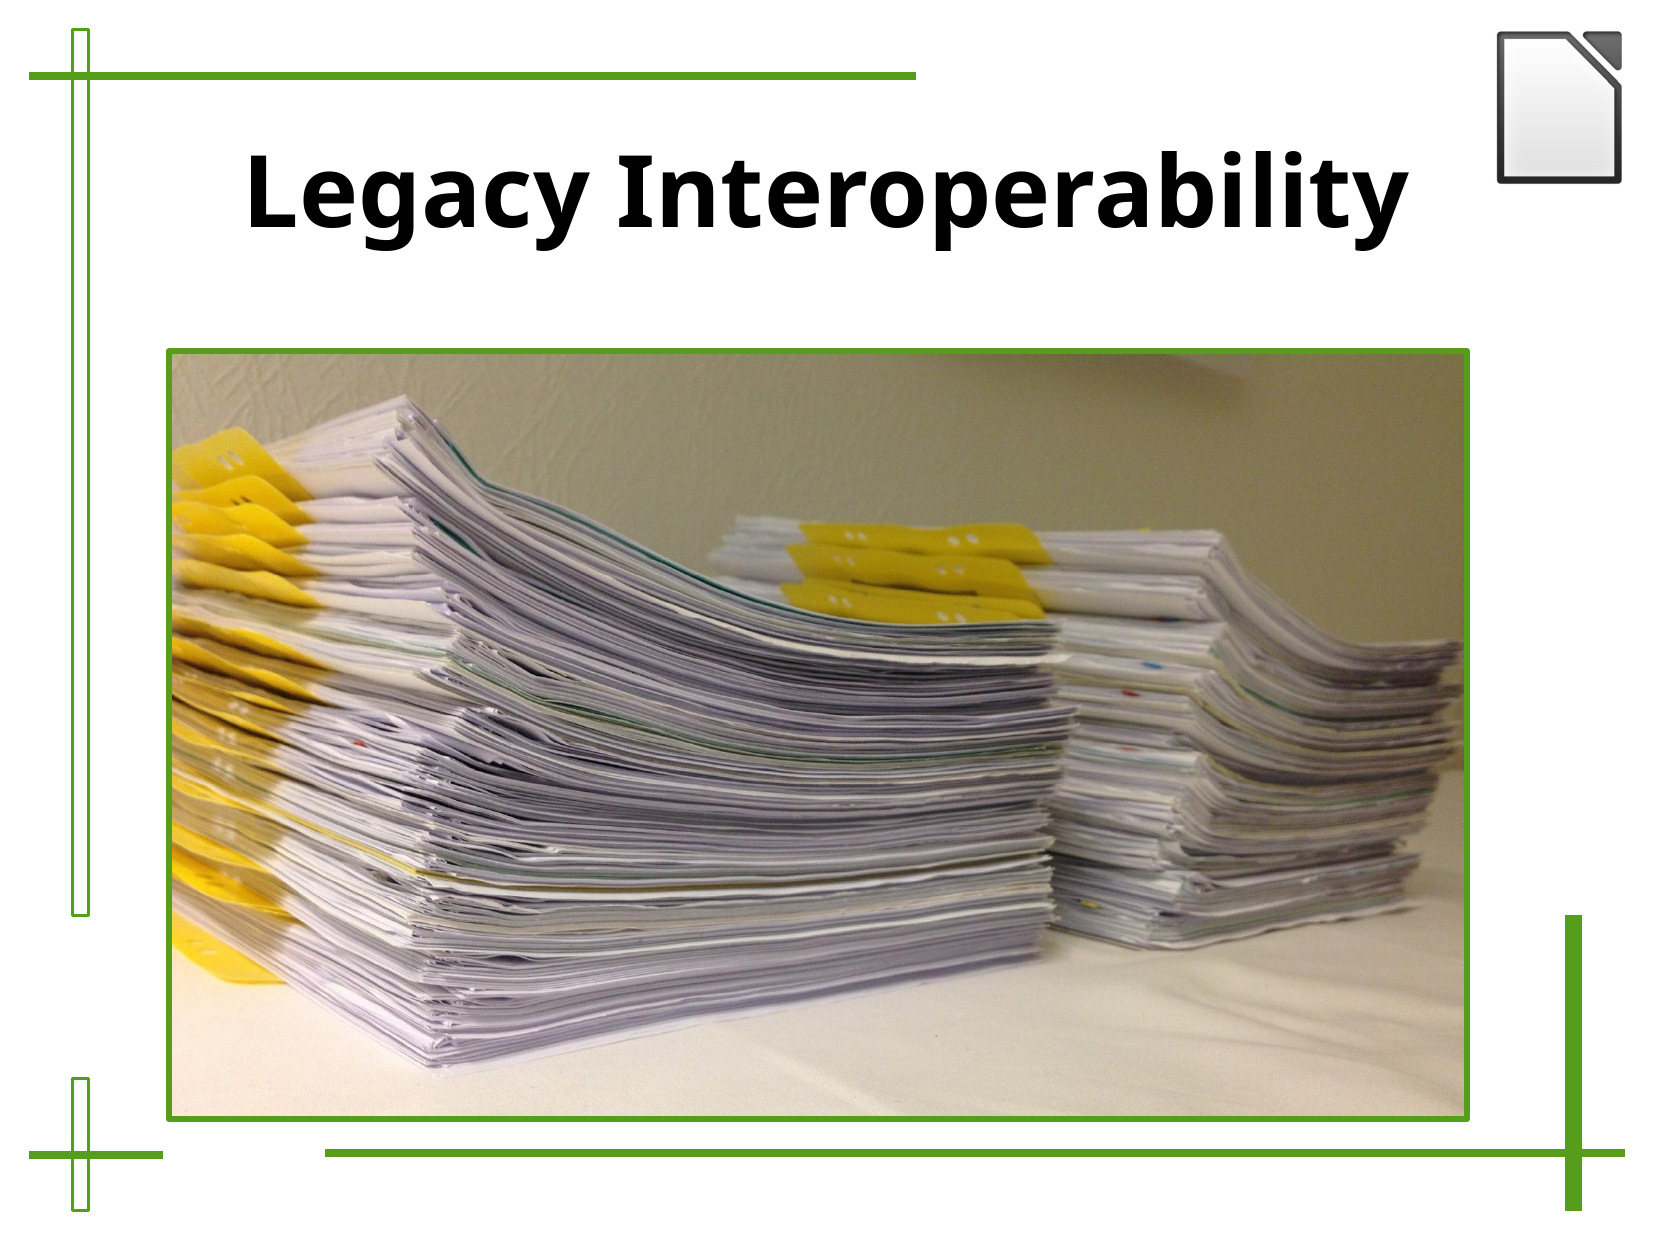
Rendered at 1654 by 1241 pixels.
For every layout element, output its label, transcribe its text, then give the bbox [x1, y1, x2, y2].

picture [1494, 29, 1624, 186]
picture [171, 354, 1465, 1117]
title Legacy Interoperability [118, 114, 1536, 264]
